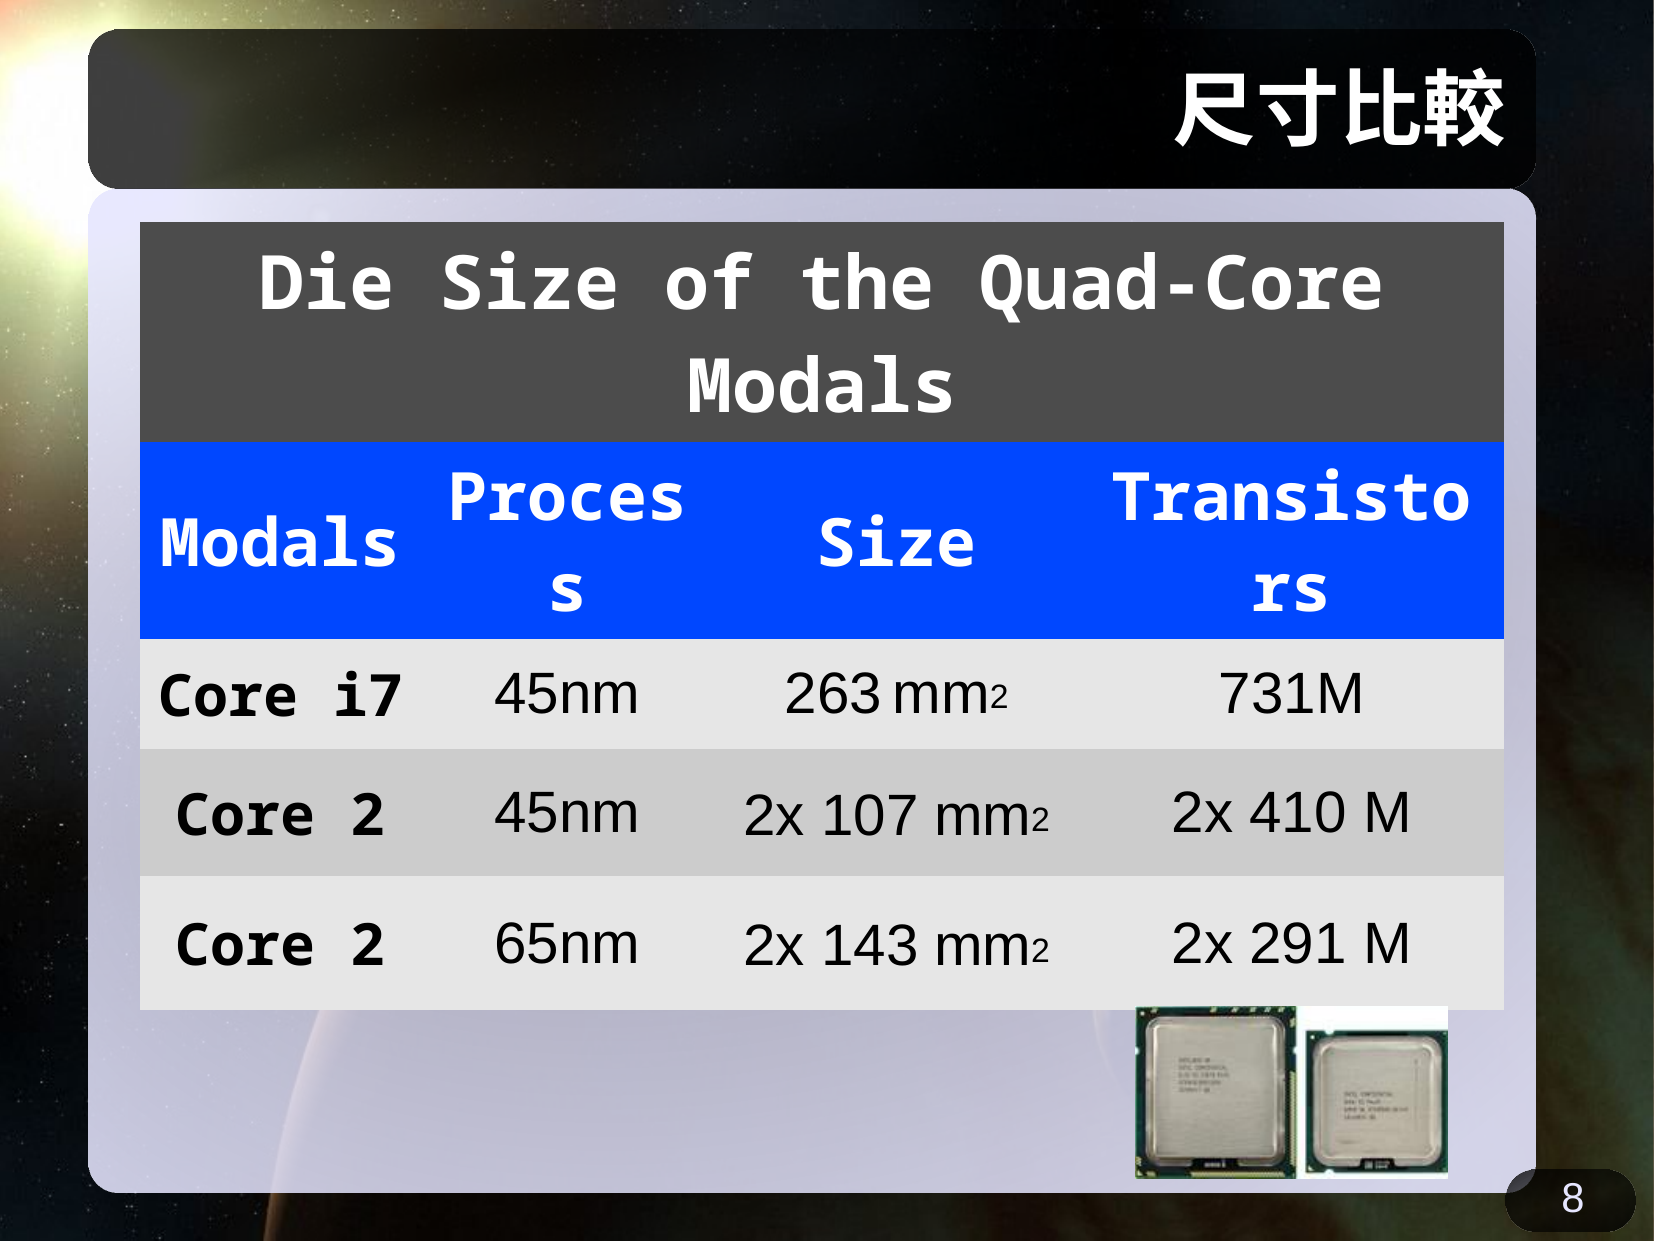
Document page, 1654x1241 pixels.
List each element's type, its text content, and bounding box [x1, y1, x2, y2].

table_cell Transistors [1079, 442, 1504, 639]
table_cell 731M [1079, 639, 1504, 749]
title 尺寸比較 [118, 53, 1506, 154]
table_cell 65nm [421, 876, 714, 1010]
table_cell 2x 291 M [1079, 876, 1504, 1010]
table_cell Core 2 [140, 749, 421, 876]
table_cell Process [421, 442, 714, 639]
table_cell Core i7 [140, 639, 421, 749]
table_cell 263 mm2 [714, 639, 1079, 749]
table_cell Core 2 [140, 876, 421, 1010]
table_cell 45nm [421, 749, 714, 876]
table_cell 2x 107 mm2 [714, 749, 1079, 876]
table_cell 2x 410 M [1079, 749, 1504, 876]
table_cell 2x 143 mm2 [714, 876, 1079, 1010]
table_cell 45nm [421, 639, 714, 749]
table_cell Size [714, 442, 1079, 639]
picture [0, 0, 1654, 1241]
table_header Die Size of the Quad-Core Modals [140, 222, 1504, 442]
table_cell Modals [140, 442, 421, 639]
